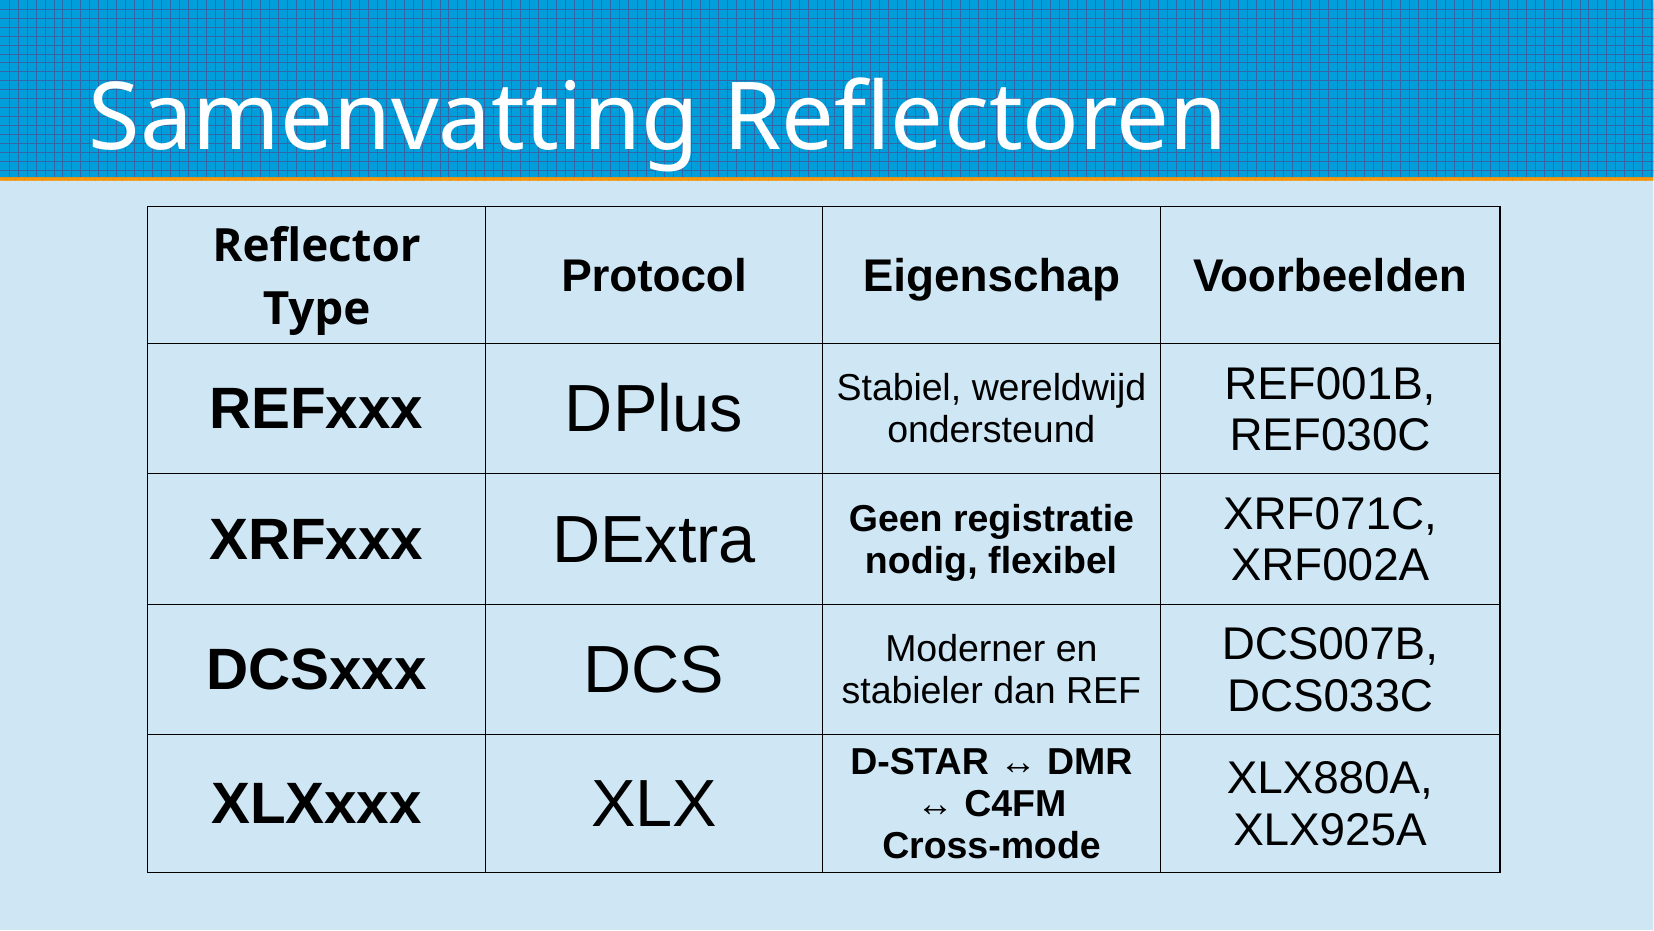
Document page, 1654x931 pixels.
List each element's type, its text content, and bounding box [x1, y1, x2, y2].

table_header Reflector Type [148, 207, 485, 343]
table_cell Geen registratie nodig, flexibel [823, 474, 1160, 604]
table_cell Stabiel, wereldwijd ondersteund [823, 344, 1160, 473]
table_cell DPlus [486, 344, 822, 473]
table_cell DExtra [486, 474, 822, 604]
table_cell XRFxxx [148, 474, 485, 604]
table_cell DCSxxx [148, 605, 485, 734]
table_cell DCS007B, DCS033C [1161, 605, 1499, 734]
table_cell REF001B, REF030C [1161, 344, 1499, 473]
table_cell XLX [486, 735, 822, 872]
table_cell XLX880A, XLX925A [1161, 735, 1499, 872]
table_header Eigenschap [823, 207, 1160, 343]
table_cell DCS [486, 605, 822, 734]
table_header Protocol [486, 207, 822, 343]
table_header Voorbeelden [1161, 207, 1499, 343]
table_cell REFxxx [148, 344, 485, 473]
table_cell XLXxxx [148, 735, 485, 872]
table_cell Moderner en stabieler dan REF [823, 605, 1160, 734]
table_cell D-STAR ↔ DMR ↔ C4FM Cross-mode [823, 735, 1160, 872]
table_cell XRF071C, XRF002A [1161, 474, 1499, 604]
title Samenvatting Reflectoren [88, 14, 1565, 178]
